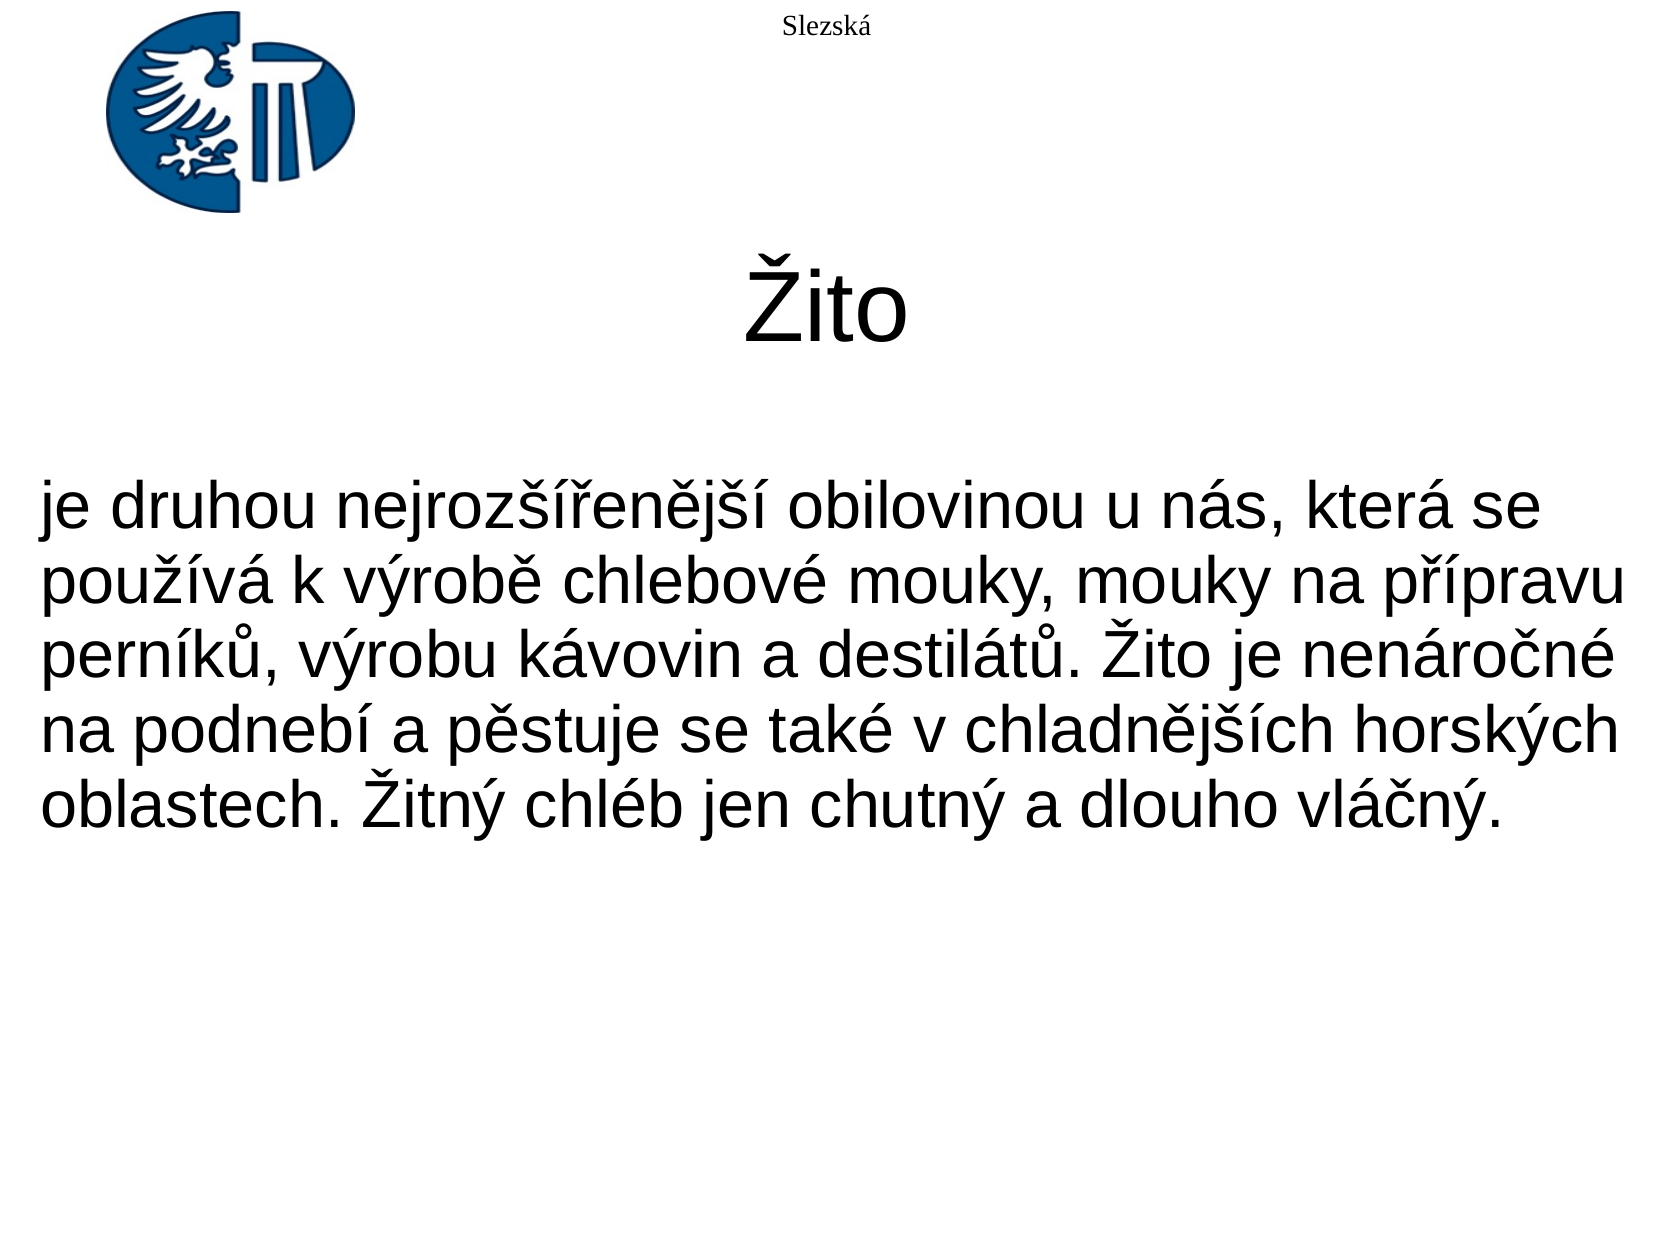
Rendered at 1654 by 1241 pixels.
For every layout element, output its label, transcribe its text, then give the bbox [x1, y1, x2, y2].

picture [106, 11, 355, 141]
title Žito [82, 141, 1571, 460]
text_box je druhou nejrozšířenější obilovinou u nás, která se používá k výrobě chlebové mouky, mouky na přípravu perníků, výrobu kávovin a destilátů. Žito je nenáročné na podnebí a pěstuje se také v chladnějších horských oblastech. Žitný chléb jen chutný a dlouho vláčný. [25, 460, 1647, 1123]
